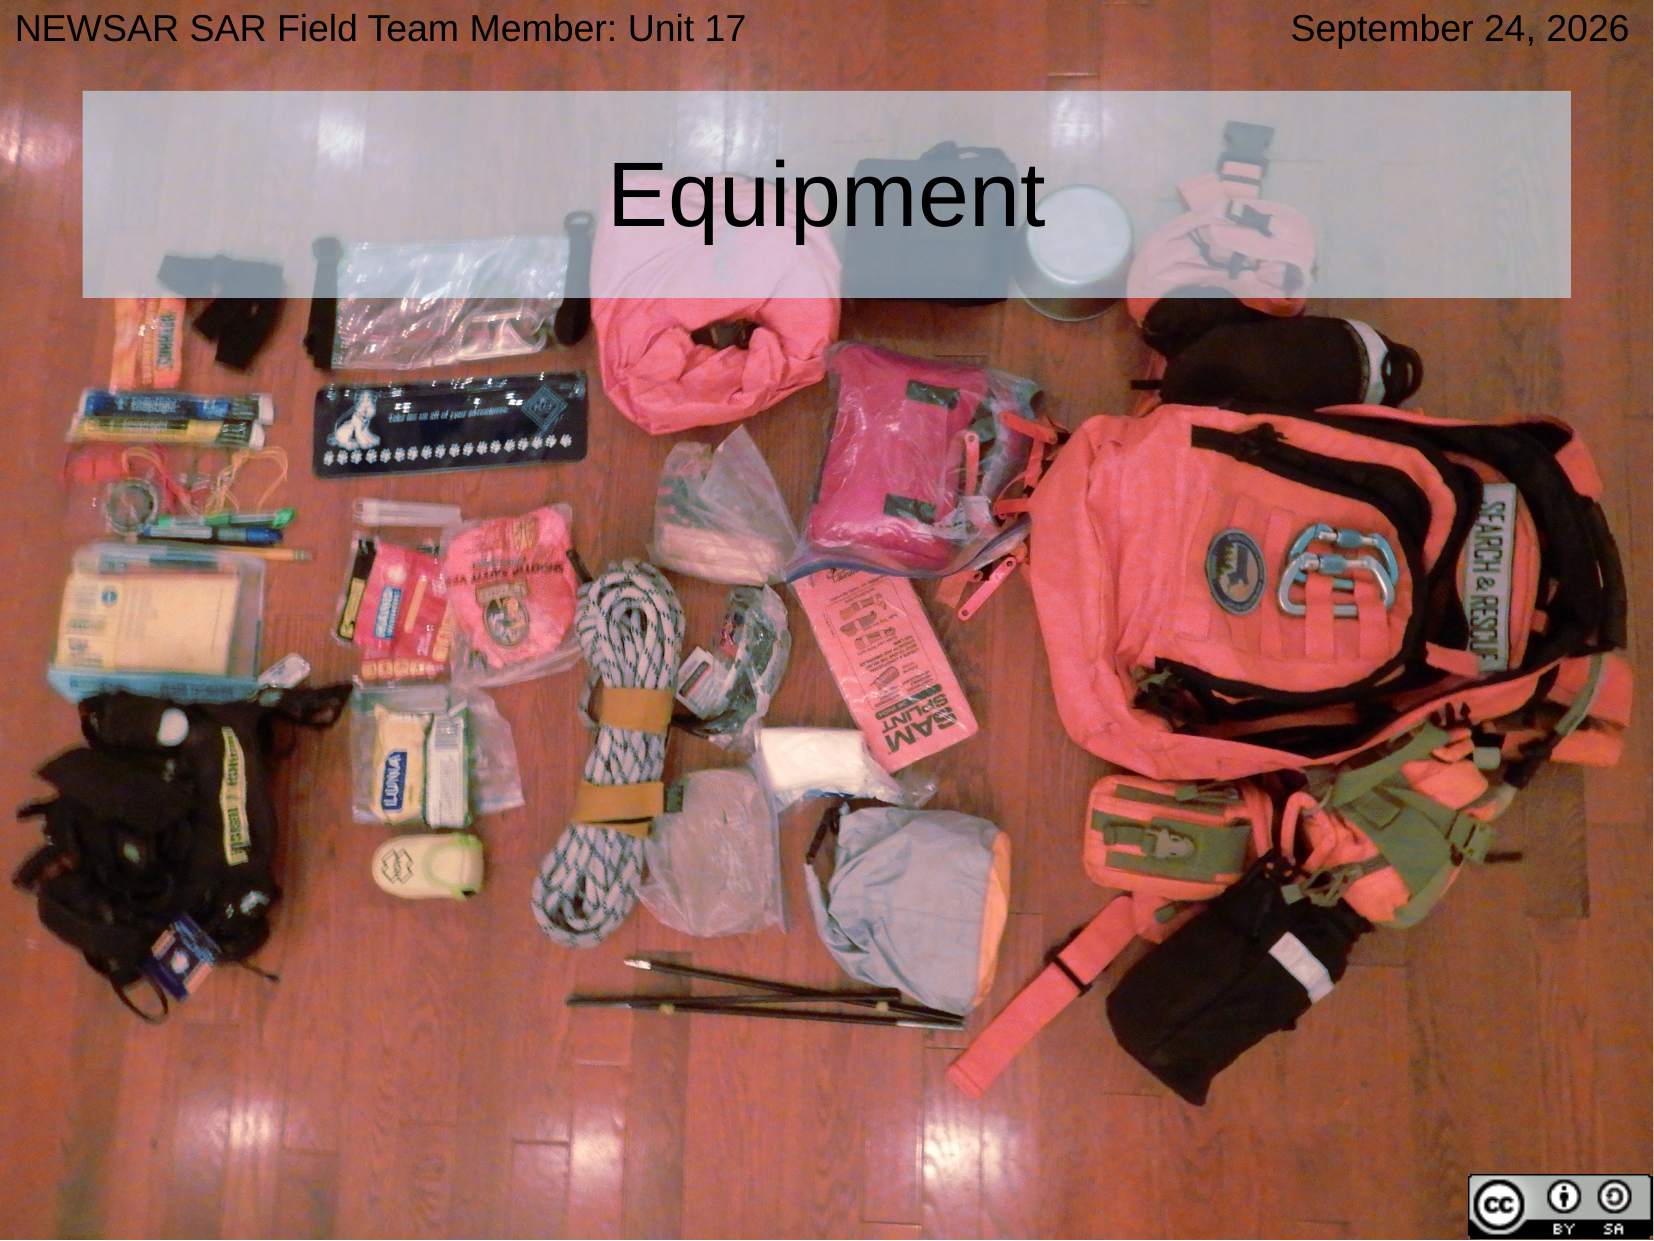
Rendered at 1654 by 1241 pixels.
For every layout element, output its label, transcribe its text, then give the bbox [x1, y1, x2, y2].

picture [0, 0, 1654, 1241]
title Equipment [82, 90, 1571, 298]
text_box February 29, 2020 [1182, 0, 1645, 57]
text_box NEWSAR SAR Field Team Member: Unit 17 [0, 0, 762, 57]
